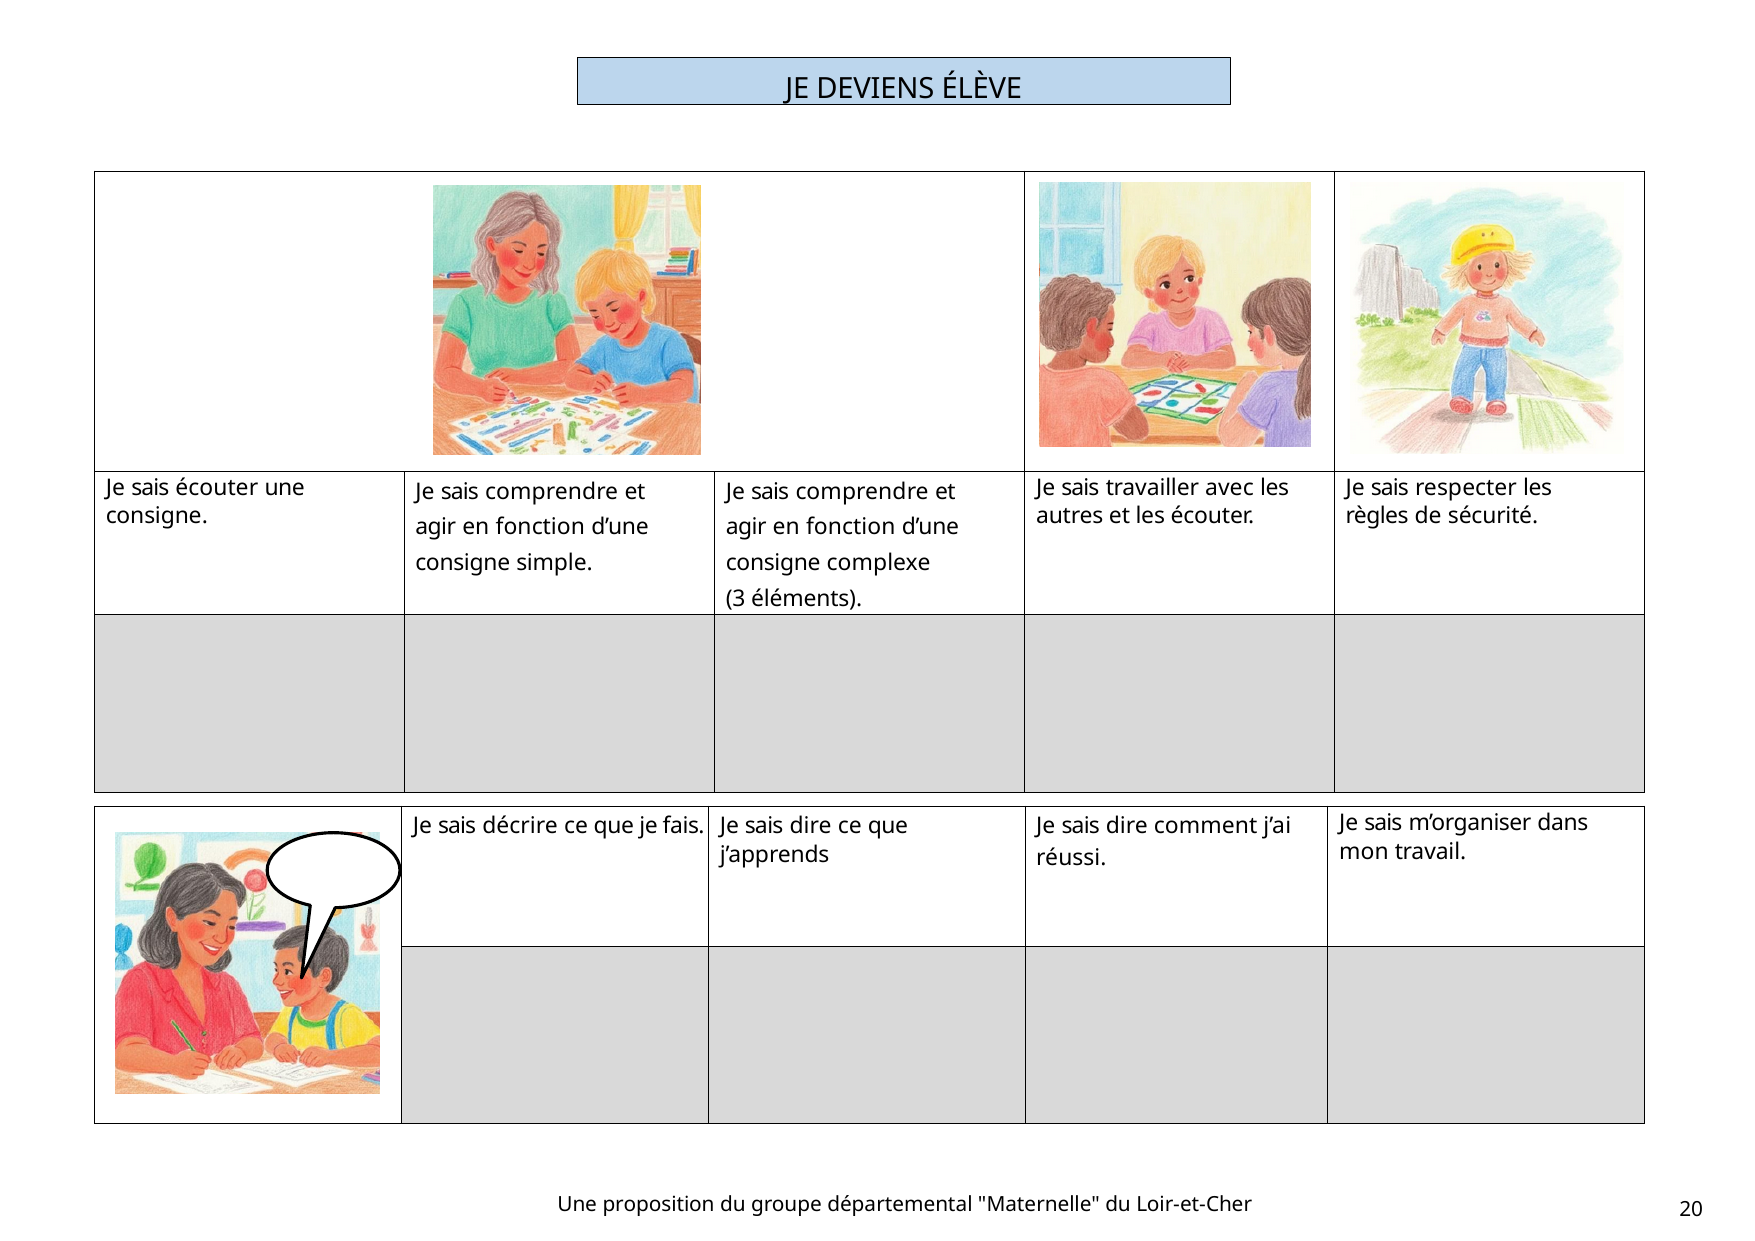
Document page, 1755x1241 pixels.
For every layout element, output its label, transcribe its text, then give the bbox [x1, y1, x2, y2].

table_cell Je sais comprendre et agir en fonction d’une consigne complexe (3 éléments). [715, 472, 1024, 614]
table_header Je sais décrire ce que je fais. [402, 807, 708, 946]
table_cell [709, 947, 1025, 1123]
picture [343, 832, 380, 842]
table_cell [715, 615, 1024, 792]
table_header [95, 172, 1024, 471]
text_box 20 [1664, 1188, 1729, 1228]
table_cell [402, 947, 708, 1123]
picture [433, 185, 701, 455]
table_header Je sais m’organiser dans mon travail. [1328, 807, 1644, 946]
table_cell [405, 615, 714, 792]
table_cell [1328, 947, 1644, 1123]
table_header [1025, 172, 1334, 471]
table_header [95, 807, 401, 1123]
table_cell [1026, 947, 1327, 1123]
picture [115, 832, 380, 1094]
picture [1350, 182, 1624, 454]
table_cell Je sais comprendre et agir en fonction d’une consigne simple. [405, 472, 714, 614]
text_box Une proposition du groupe départemental "Maternelle" du Loir-et-Cher [542, 1182, 1307, 1223]
text_box JE DEVIENS ÉLÈVE [577, 57, 1231, 105]
text_box [267, 832, 400, 978]
table_header Je sais dire comment j’ai réussi. [1026, 807, 1327, 946]
table_cell [1025, 615, 1334, 792]
table_cell Je sais travailler avec les autres et les écouter. [1025, 472, 1334, 614]
picture [1039, 182, 1311, 447]
table_header Je sais dire ce que j’apprends [709, 807, 1025, 946]
table_cell Je sais respecter les règles de sécurité. [1335, 472, 1644, 614]
table_cell [1335, 615, 1644, 792]
table_header [1335, 172, 1644, 471]
table_cell Je sais écouter une consigne. [95, 472, 404, 614]
table_cell [95, 615, 404, 792]
